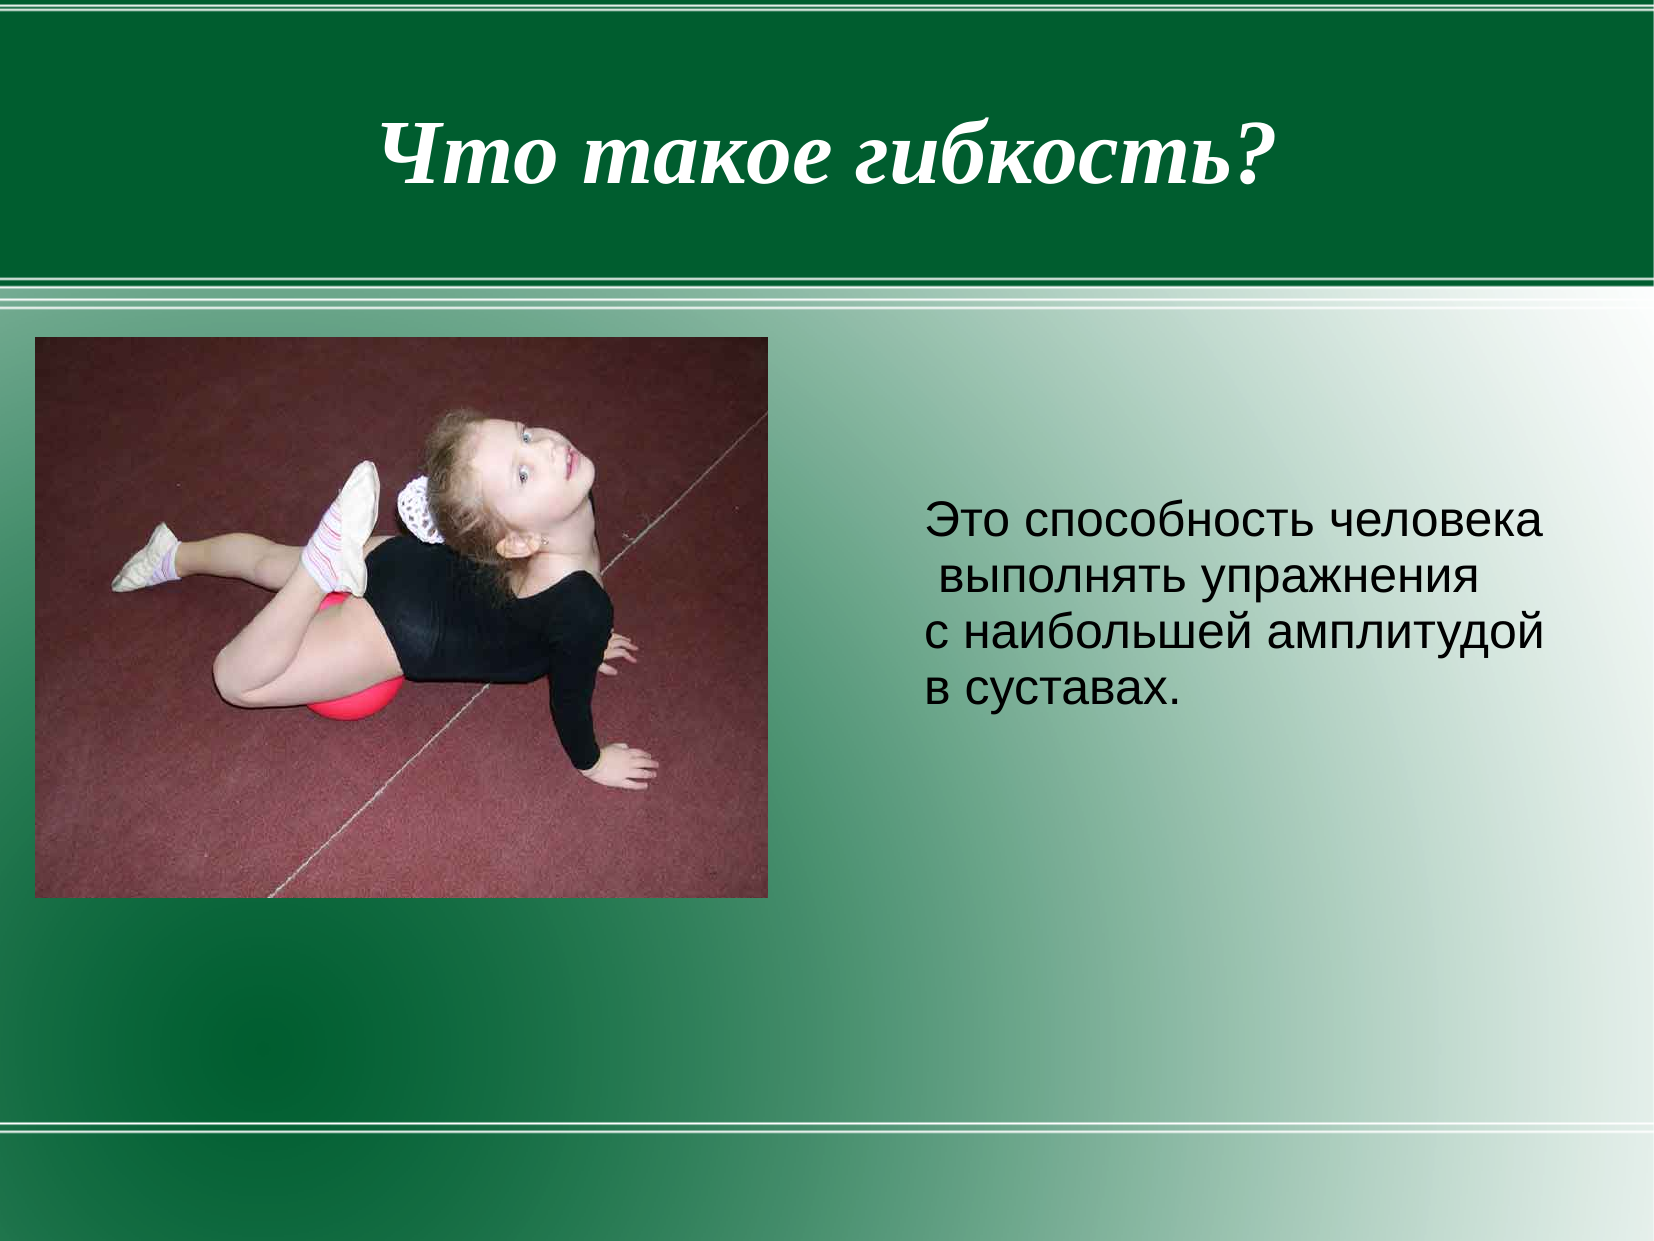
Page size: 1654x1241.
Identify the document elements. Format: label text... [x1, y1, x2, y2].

picture [0, 0, 1654, 1241]
title Что такое гибкость? [82, 49, 1571, 257]
text_box Это способность человека выполнять упражнения с наибольшей амплитудой в суставах. [909, 484, 1575, 723]
